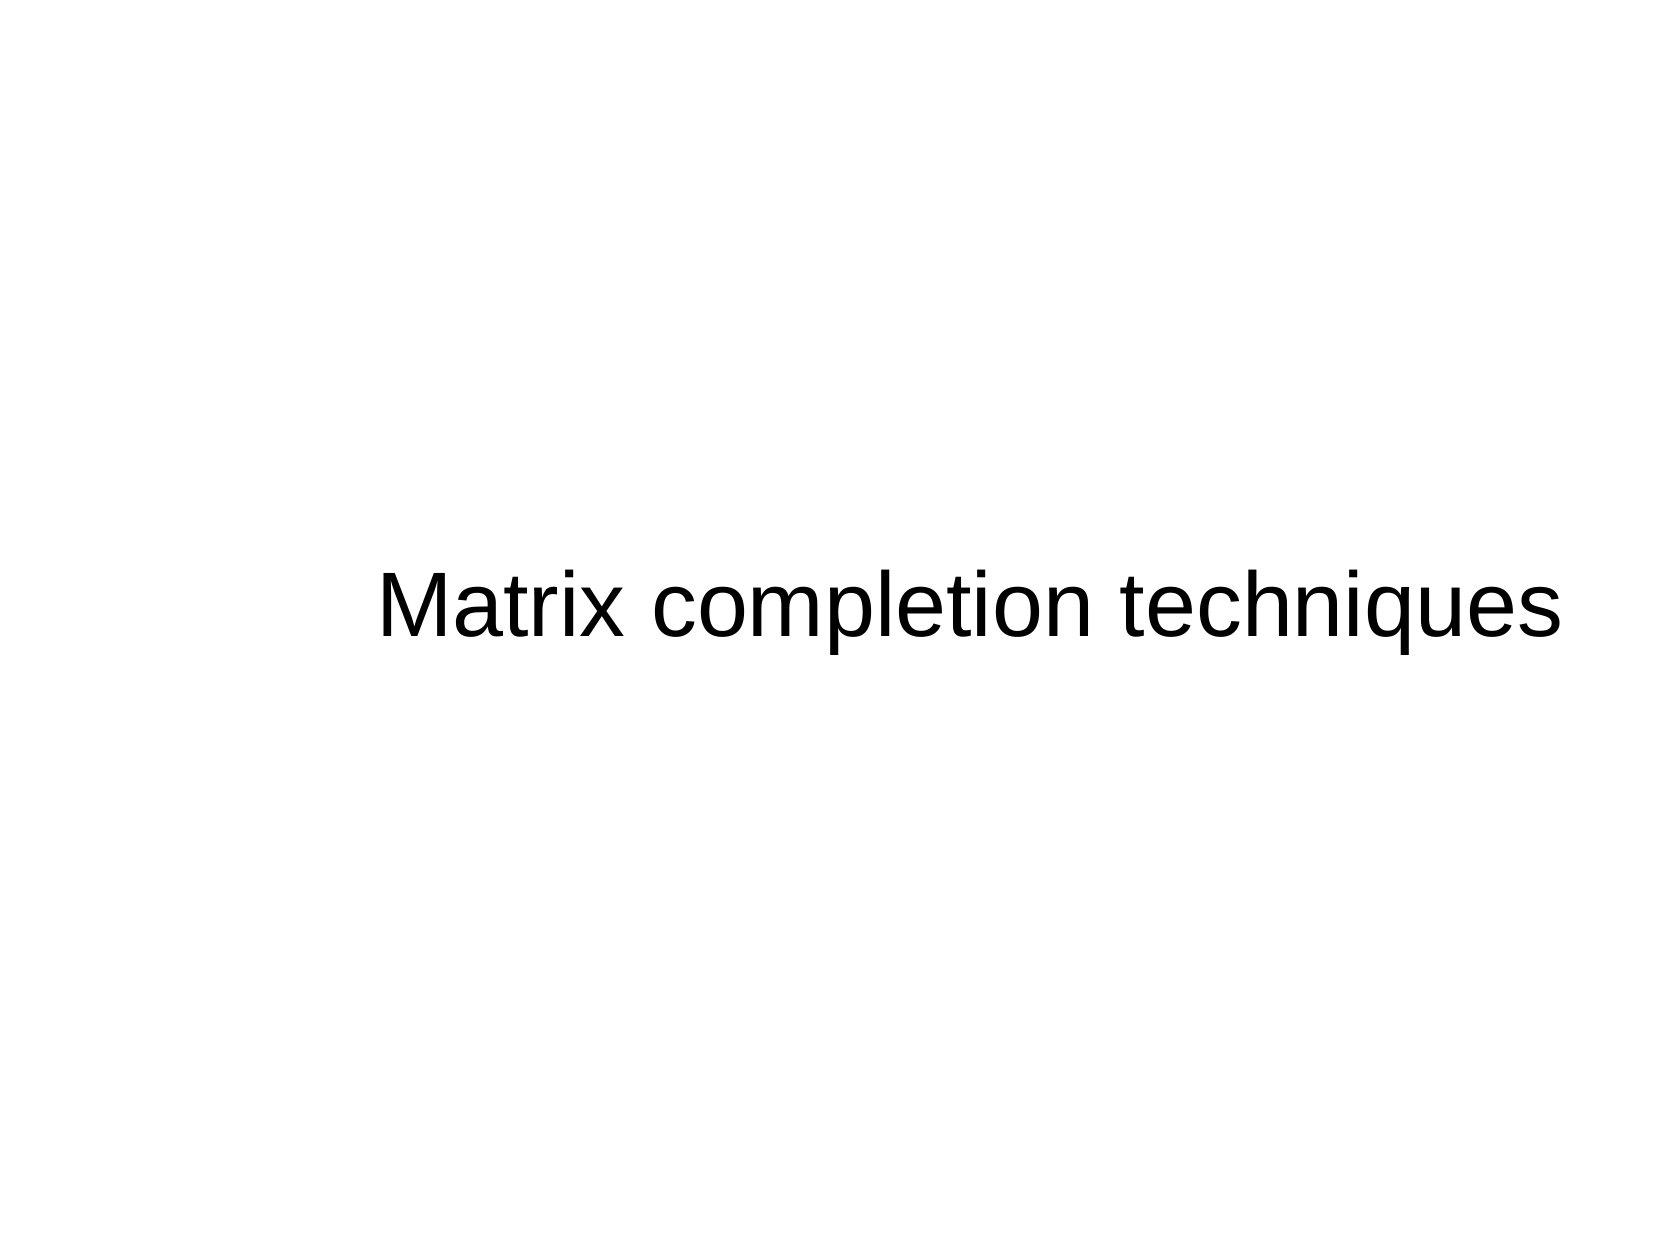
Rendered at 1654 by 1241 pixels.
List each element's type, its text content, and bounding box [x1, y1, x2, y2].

title Matrix completion techniques [76, 501, 1565, 709]
